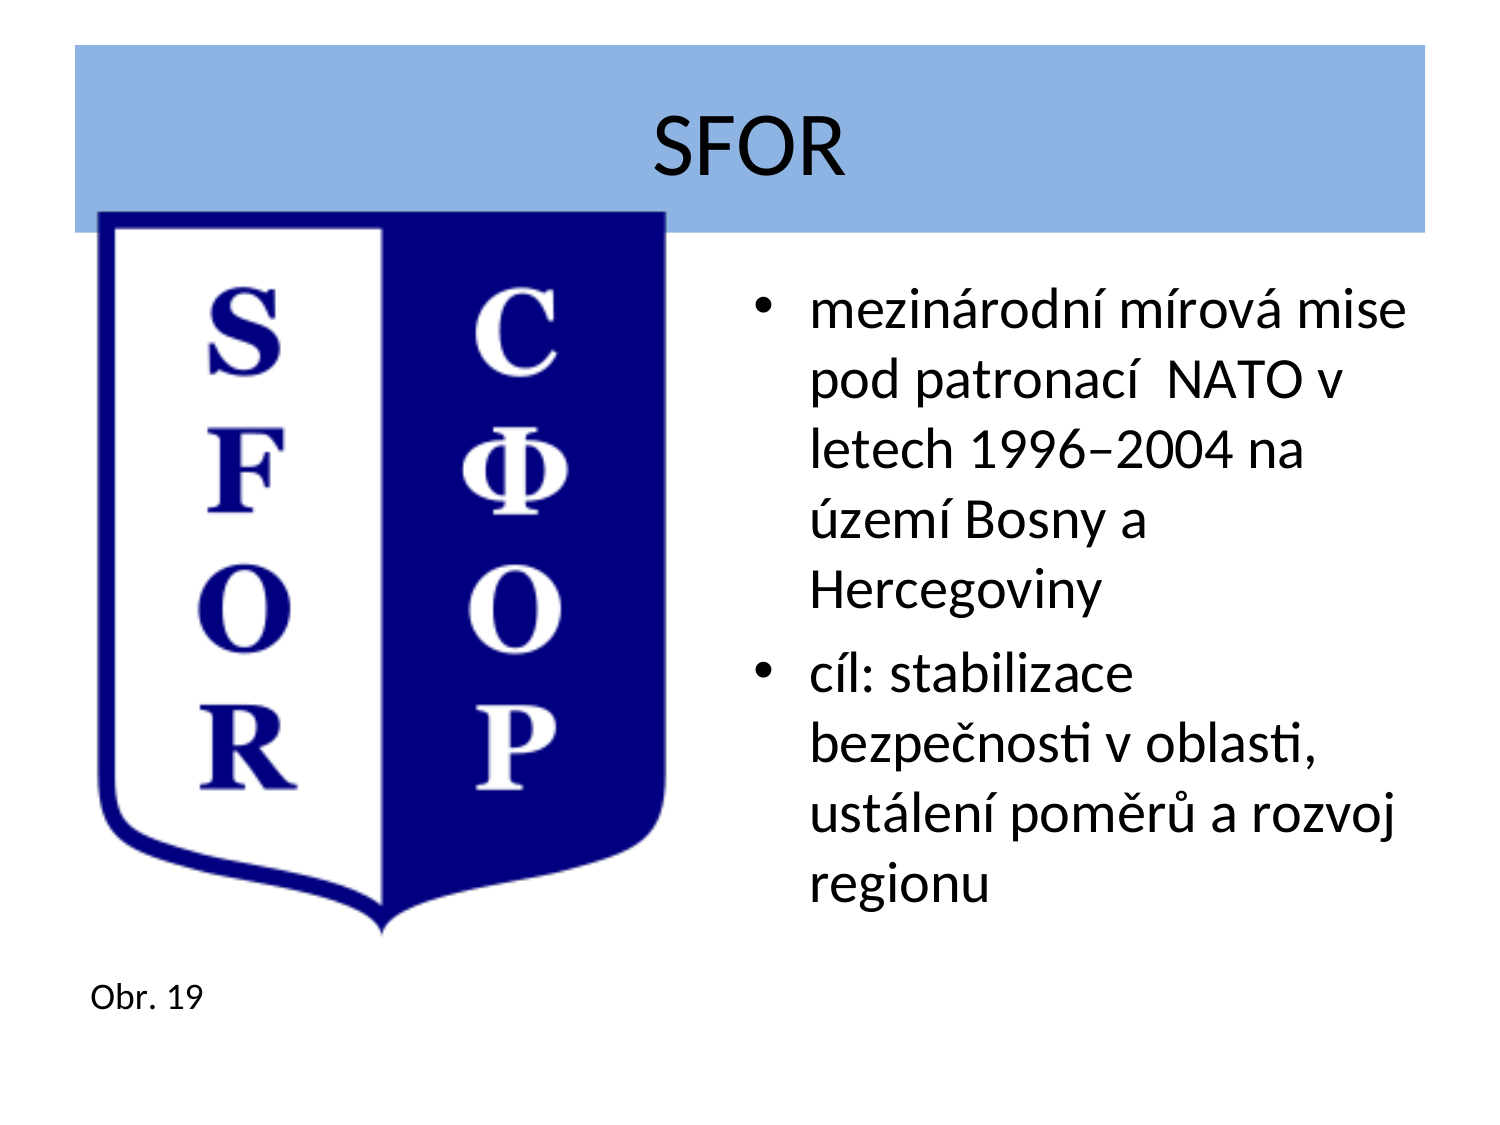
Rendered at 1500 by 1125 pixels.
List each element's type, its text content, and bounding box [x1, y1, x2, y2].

title SFOR [75, 45, 1426, 233]
text_box Obr. 19 [75, 964, 219, 1025]
text_box [88, 200, 677, 951]
list mezinárodní mírová mise pod patronací NATO v letech 1996–2004 na území Bosny a Hercegoviny cíl: stabilizace bezpečnosti v oblasti, ustálení poměrů a rozvoj regionu [738, 262, 1426, 1006]
